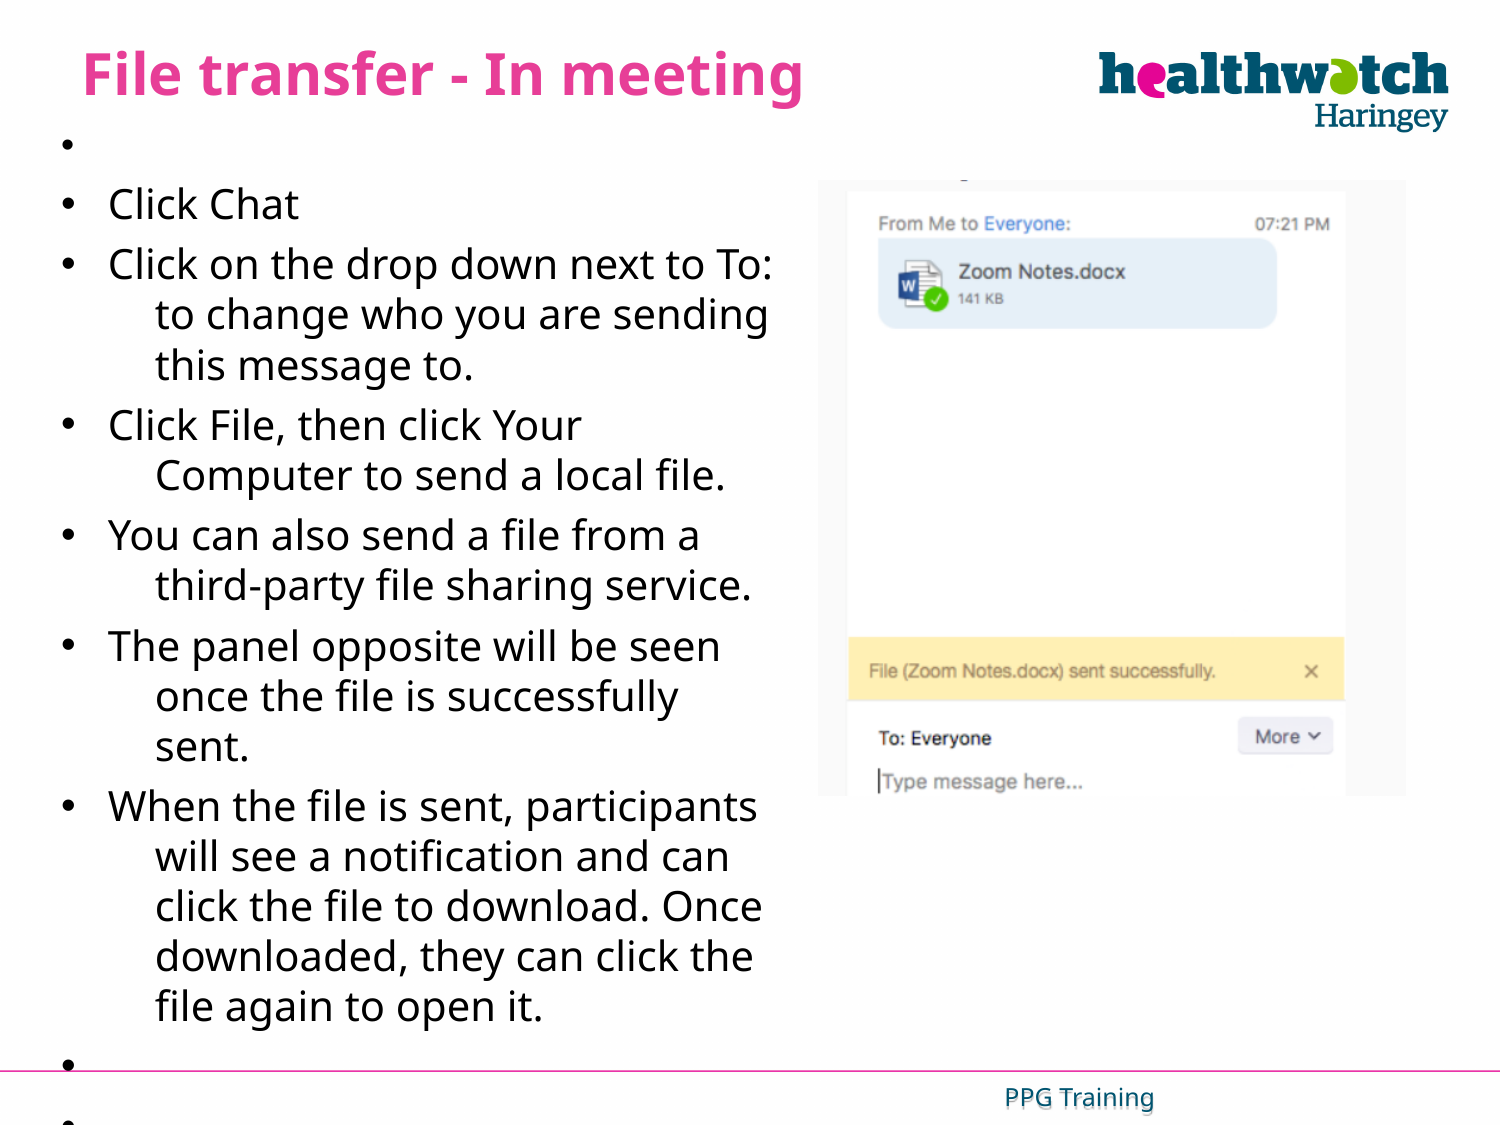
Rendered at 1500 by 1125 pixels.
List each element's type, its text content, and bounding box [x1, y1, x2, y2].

text_box Click Chat Click on the drop down next to To: to change who you are sending this message to. Click File, then click Your Computer to send a local file. You can also send a file from a third-party file sharing service. The panel opposite will be seen once the file is successfully sent. When the file is sent, participants will see a notification and can click the file to download. Once downloaded, they can click the file again to open it. [45, 114, 795, 1125]
text_box File transfer - In meeting [66, 29, 1346, 115]
picture [818, 180, 1406, 796]
